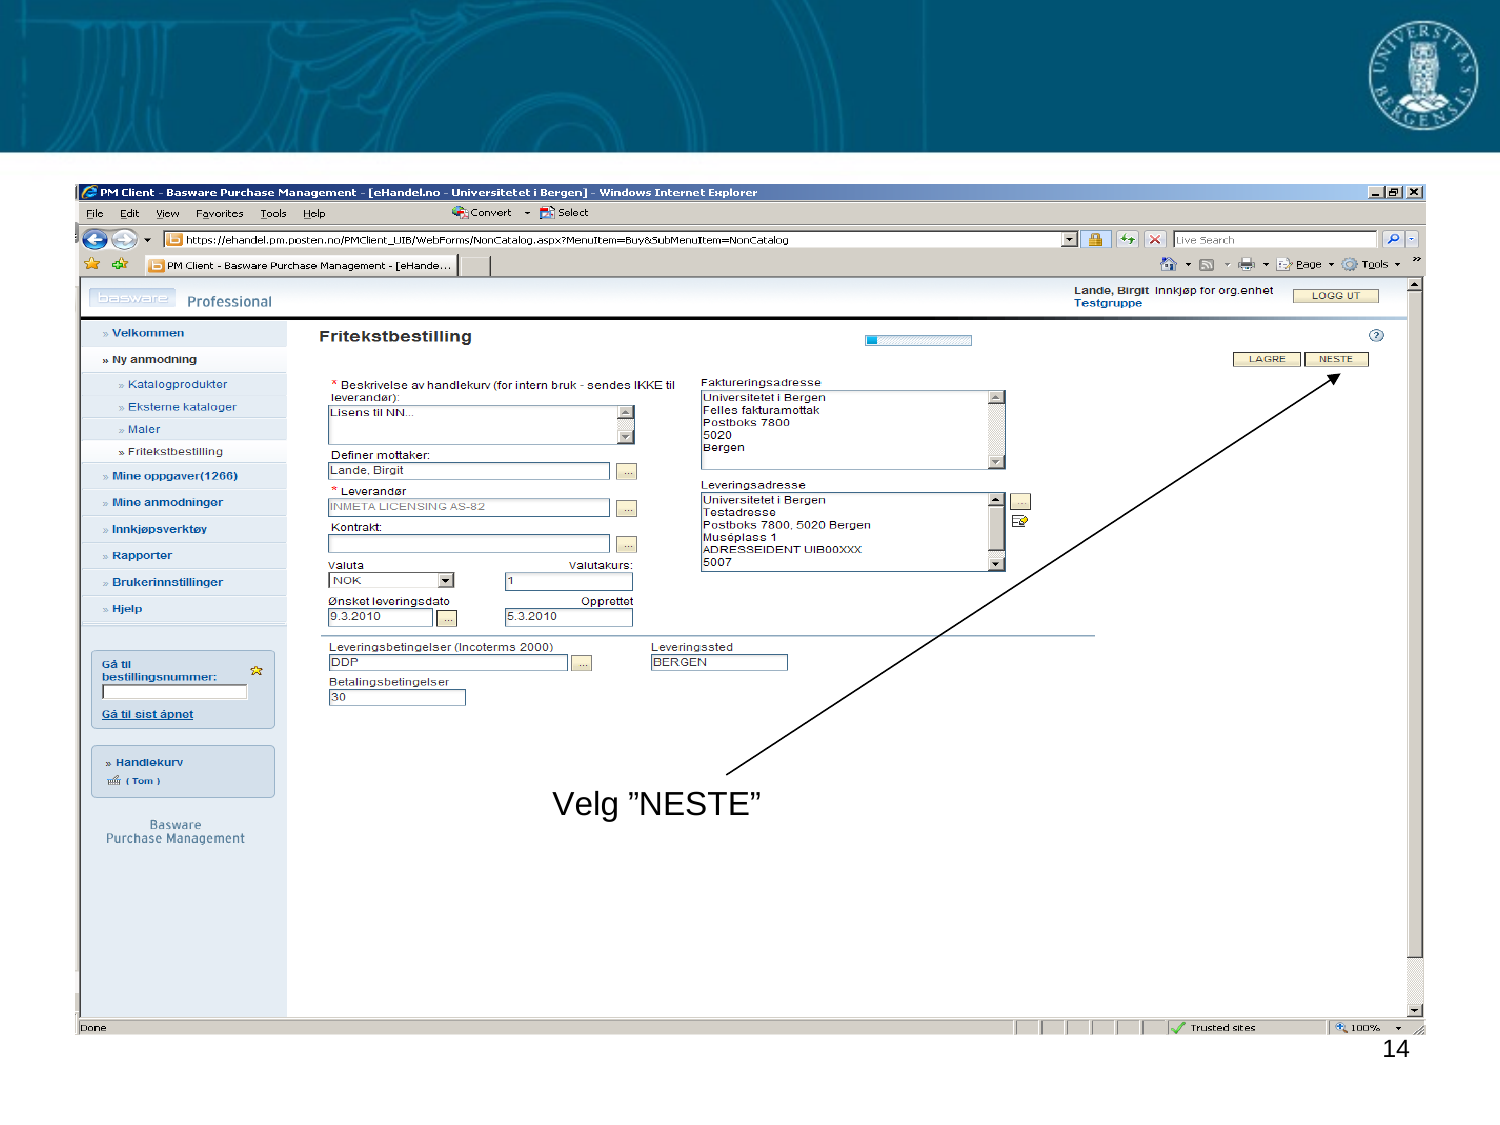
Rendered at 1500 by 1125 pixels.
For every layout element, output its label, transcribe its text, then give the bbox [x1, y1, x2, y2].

picture [1368, 21, 1478, 131]
text_box [75, 184, 1426, 1035]
picture [0, 151, 1500, 1125]
text_box <number> [1074, 1035, 1426, 1103]
text_box Velg ”NESTE” [537, 774, 1129, 831]
